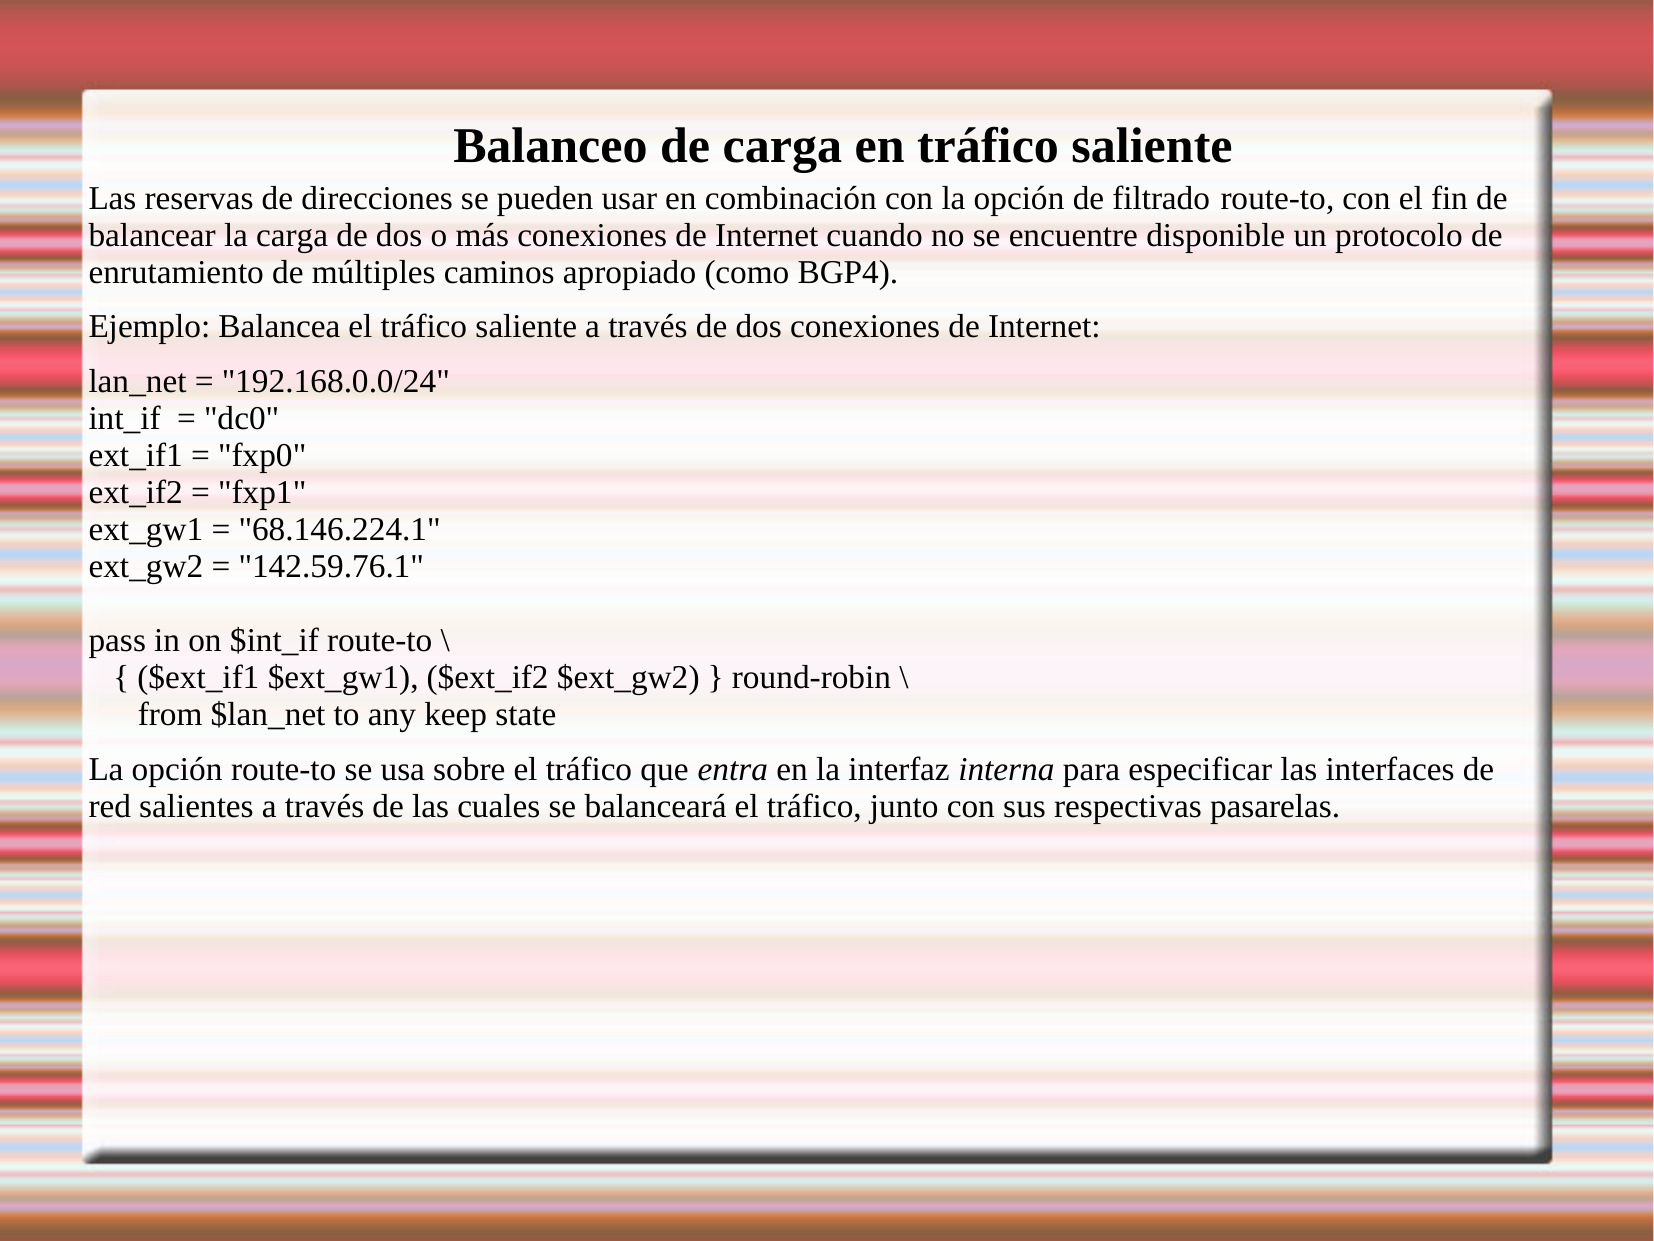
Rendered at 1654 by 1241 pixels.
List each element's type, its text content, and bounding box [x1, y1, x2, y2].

picture [0, 0, 1654, 1241]
text_box Balanceo de carga en tráfico saliente Las reservas de direcciones se pueden usar en combinación con la opción de filtrado route-to, con el fin de balancear la carga de dos o más conexiones de Internet cuando no se encuentre disponible un protocolo de enrutamiento de múltiples caminos apropiado (como BGP4). Ejemplo: Balancea el tráfico saliente a través de dos conexiones de Internet: lan_net = "192.168.0.0/24" int_if = "dc0" ext_if1 = "fxp0" ext_if2 = "fxp1" ext_gw1 = "68.146.224.1" ext_gw2 = "142.59.76.1" pass in on $int_if route-to \ { ($ext_if1 $ext_gw1), ($ext_if2 $ext_gw2) } round-robin \ from $lan_net to any keep state La opción route-to se usa sobre el tráfico que entra en la interfaz interna para especificar las interfaces de red salientes a través de las cuales se balanceará el tráfico, junto con sus respectivas pasarelas. [88, 118, 1536, 1058]
